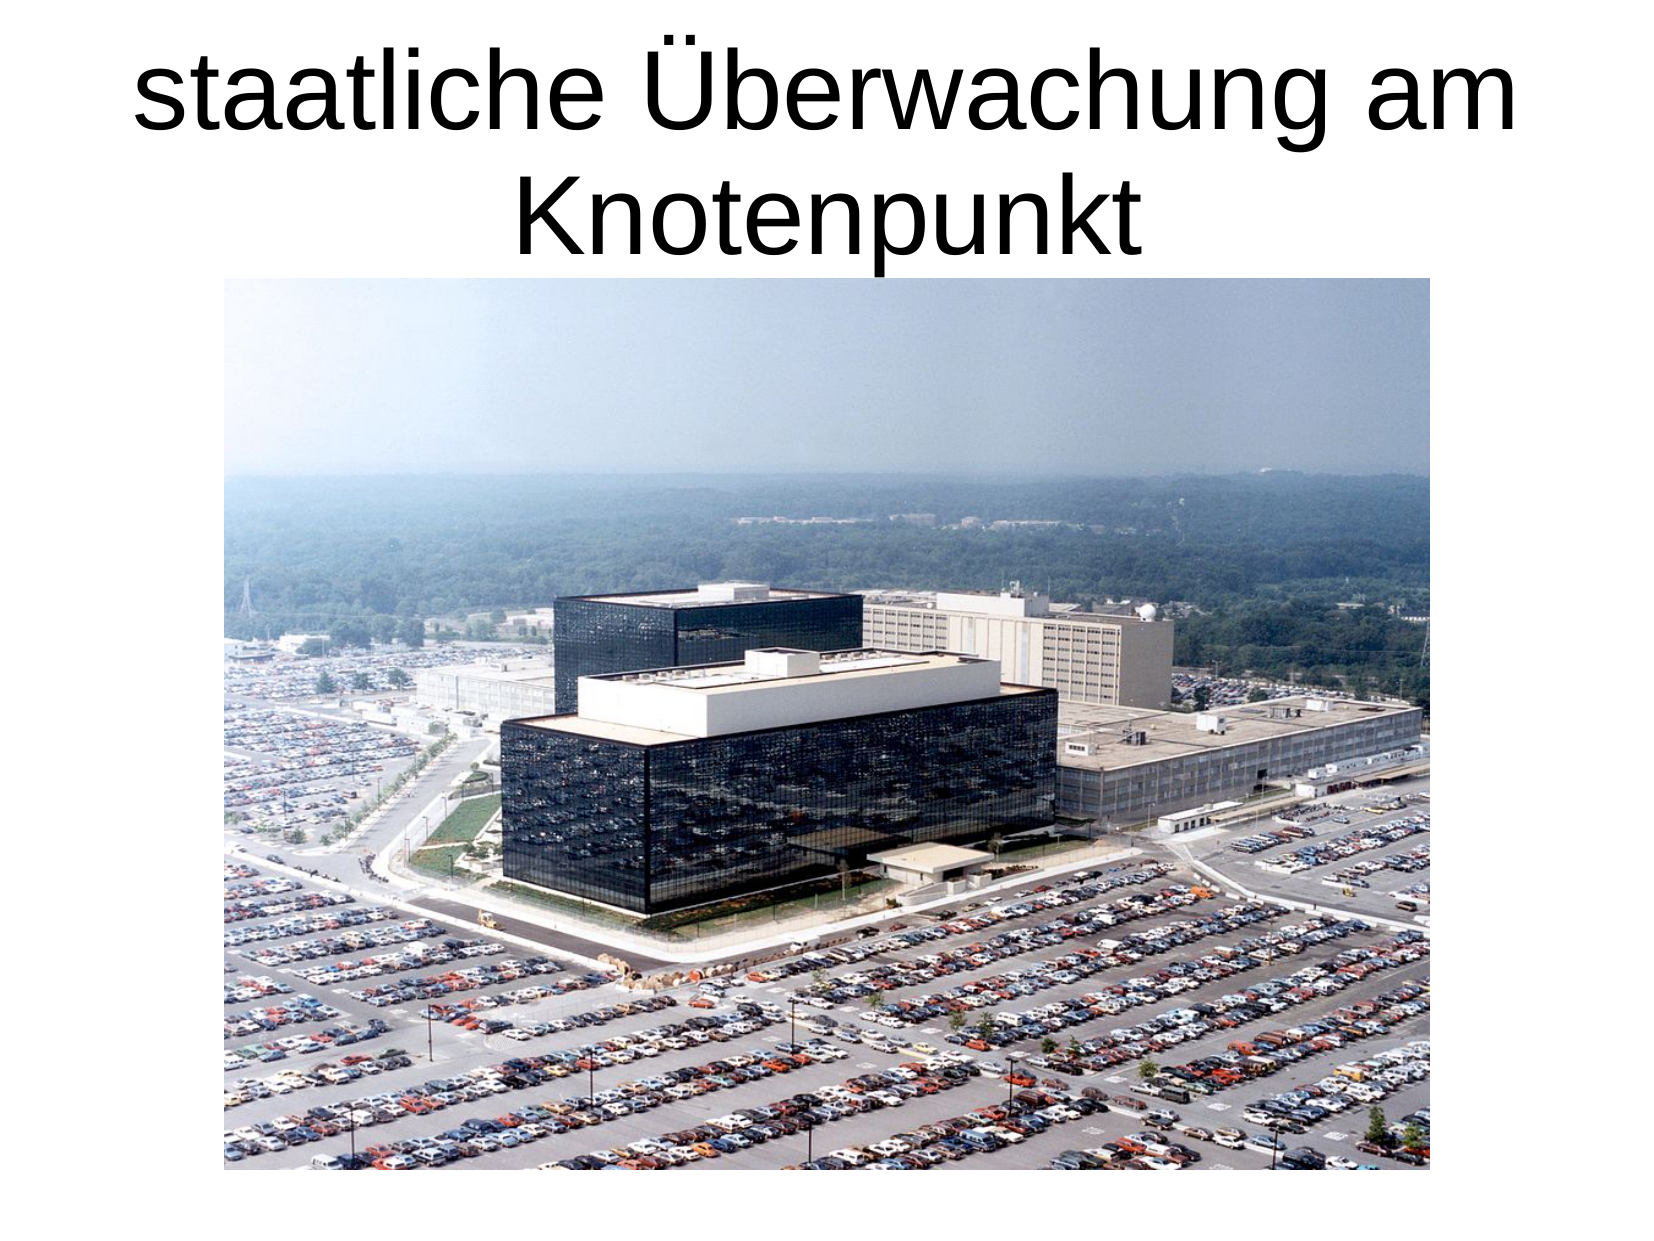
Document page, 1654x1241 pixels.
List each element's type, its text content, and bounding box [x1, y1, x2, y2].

picture [224, 278, 1430, 1170]
title staatliche Überwachung am Knotenpunkt [82, 26, 1571, 280]
